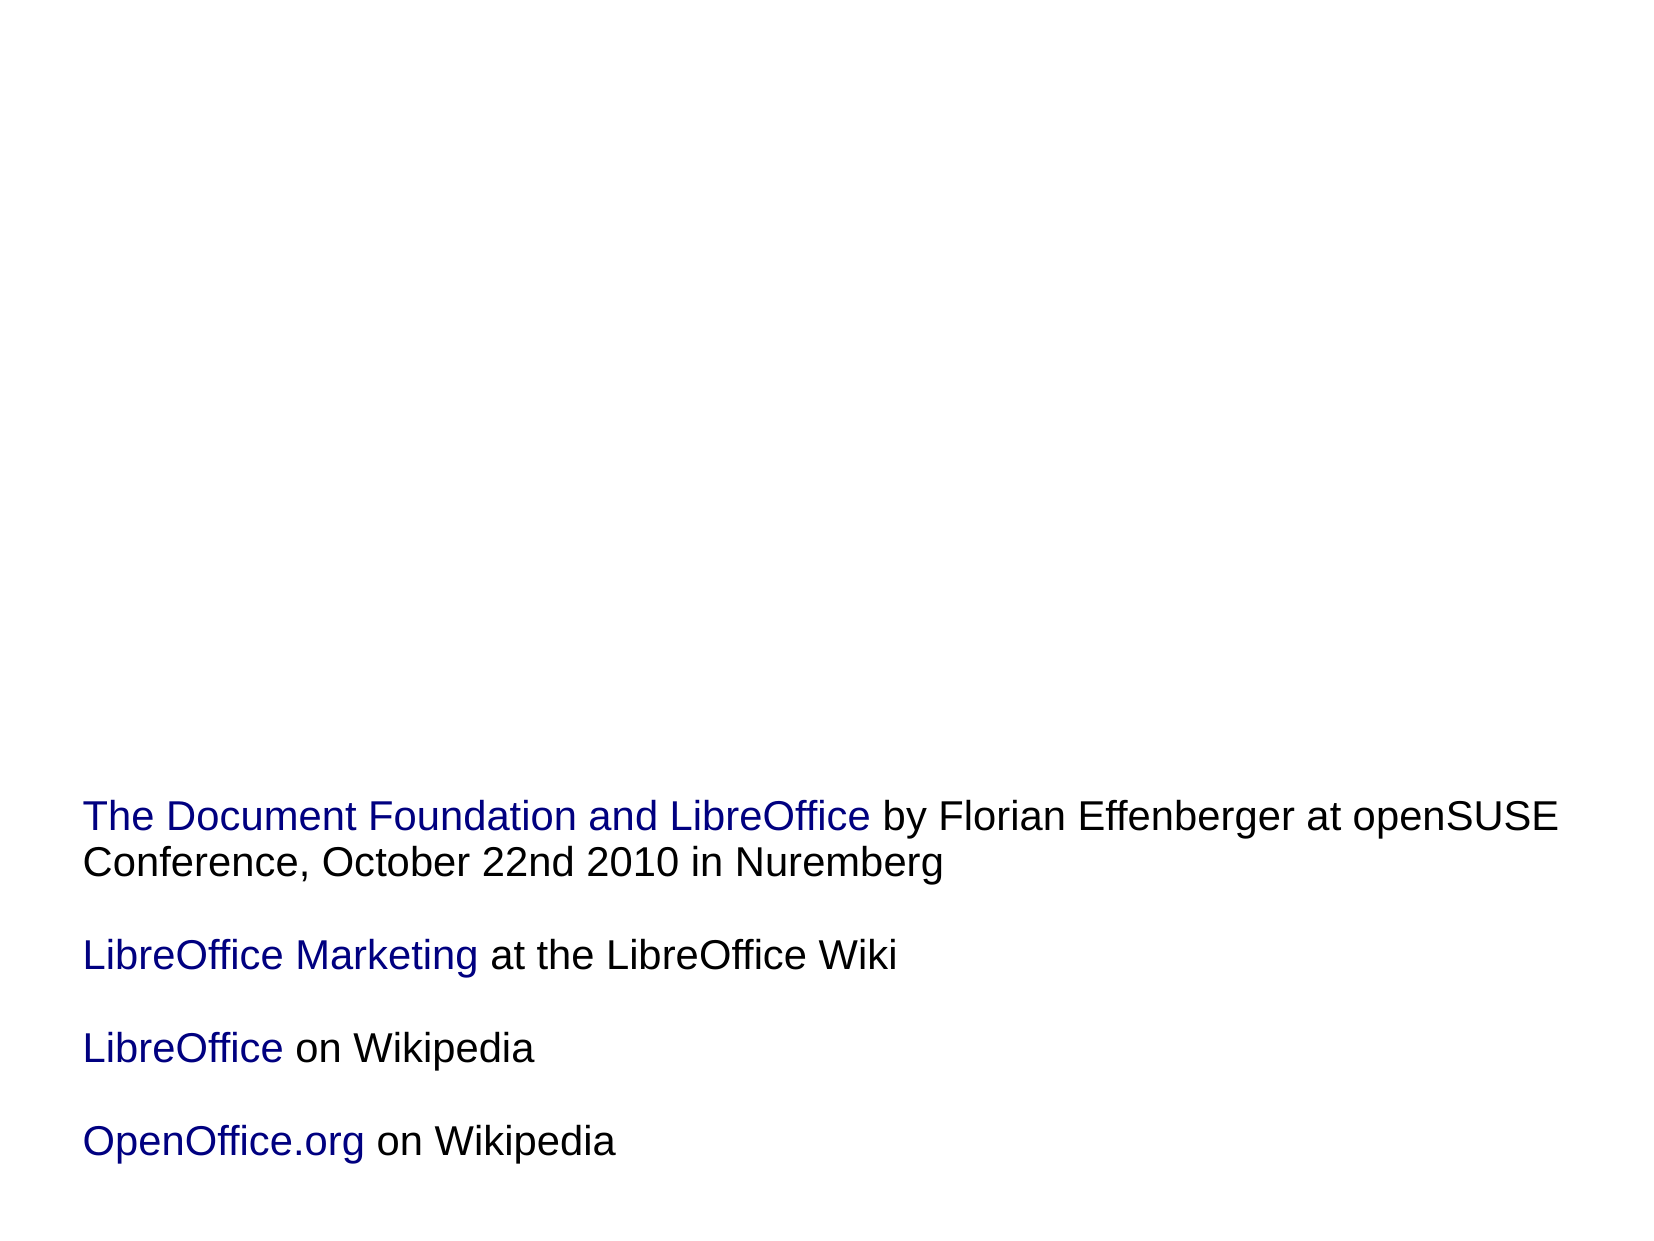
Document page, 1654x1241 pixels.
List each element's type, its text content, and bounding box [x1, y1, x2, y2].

subtitle The Document Foundation and LibreOffice by Florian Effenberger at openSUSE Conference, October 22nd 2010 in Nuremberg LibreOffice Marketing at the LibreOffice Wiki LibreOffice on Wikipedia OpenOffice.org on Wikipedia [82, 712, 1571, 1241]
